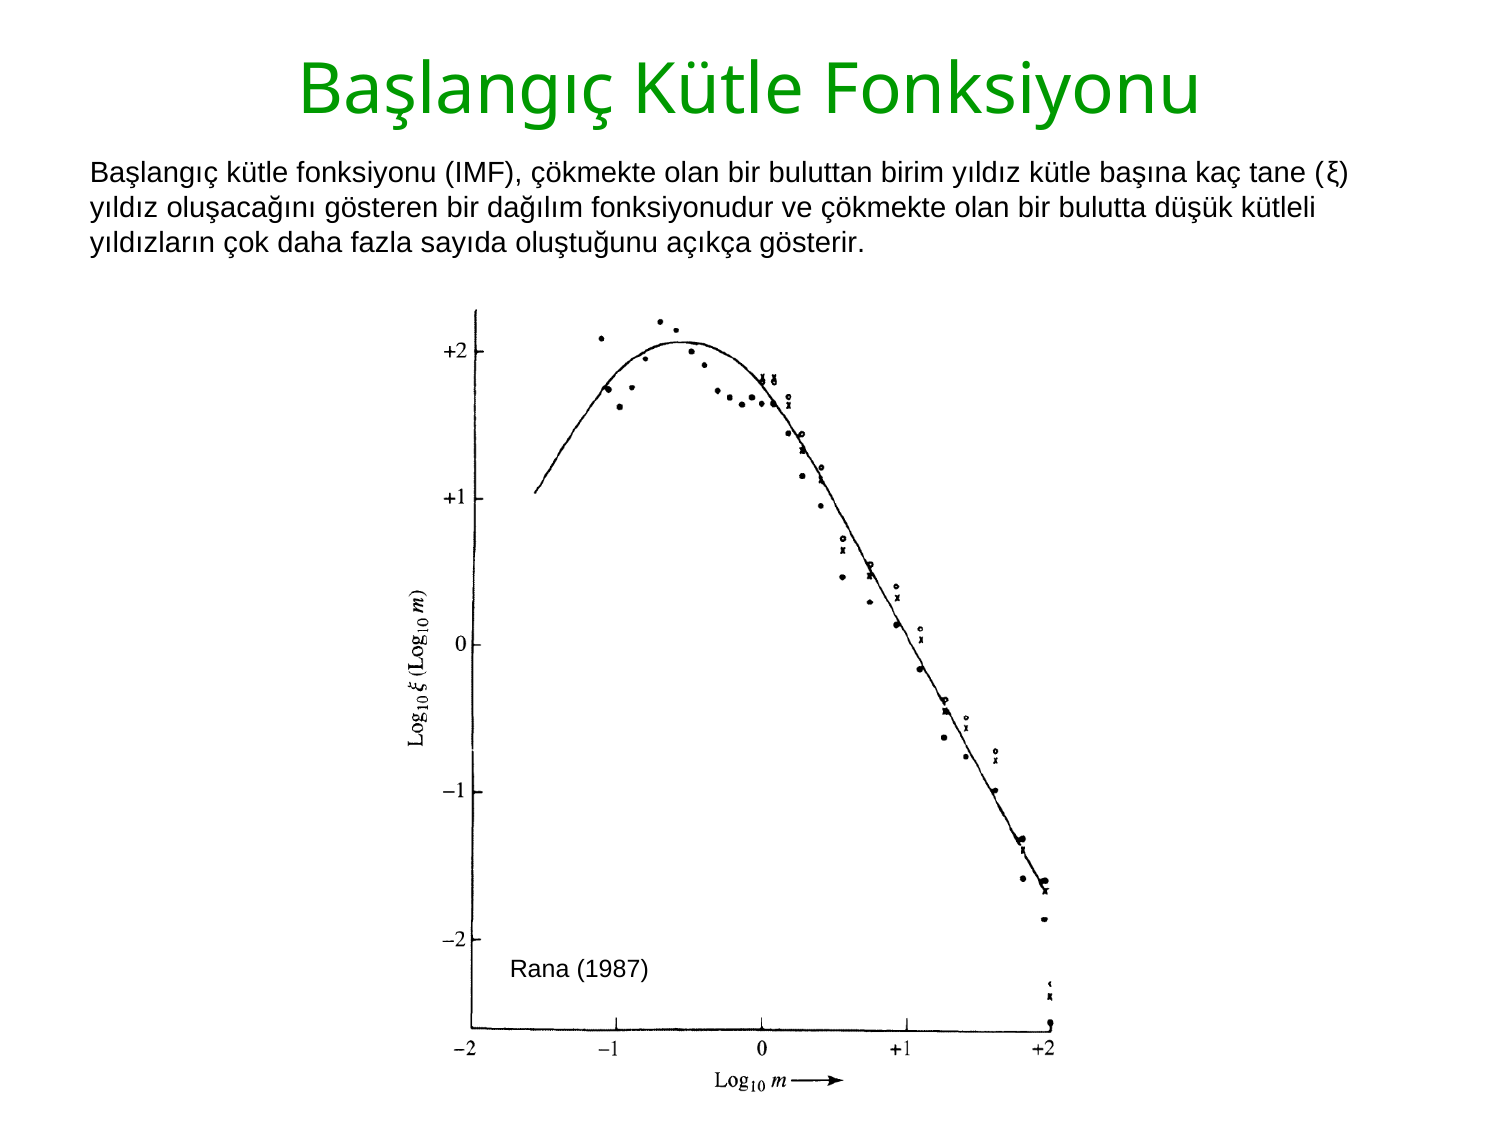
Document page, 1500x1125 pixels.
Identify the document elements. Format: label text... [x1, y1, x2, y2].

text_box Başlangıç kütle fonksiyonu (IMF), çökmekte olan bir buluttan birim yıldız kütle başına kaç tane (ξ) yıldız oluşacağını gösteren bir dağılım fonksiyonudur ve çökmekte olan bir bulutta düşük kütleli yıldızların çok daha fazla sayıda oluştuğunu açıkça gösterir. [75, 146, 1441, 267]
text_box Rana (1987) [495, 945, 856, 990]
picture [368, 271, 1141, 1104]
title Başlangıç Kütle Fonksiyonu [75, 21, 1426, 150]
